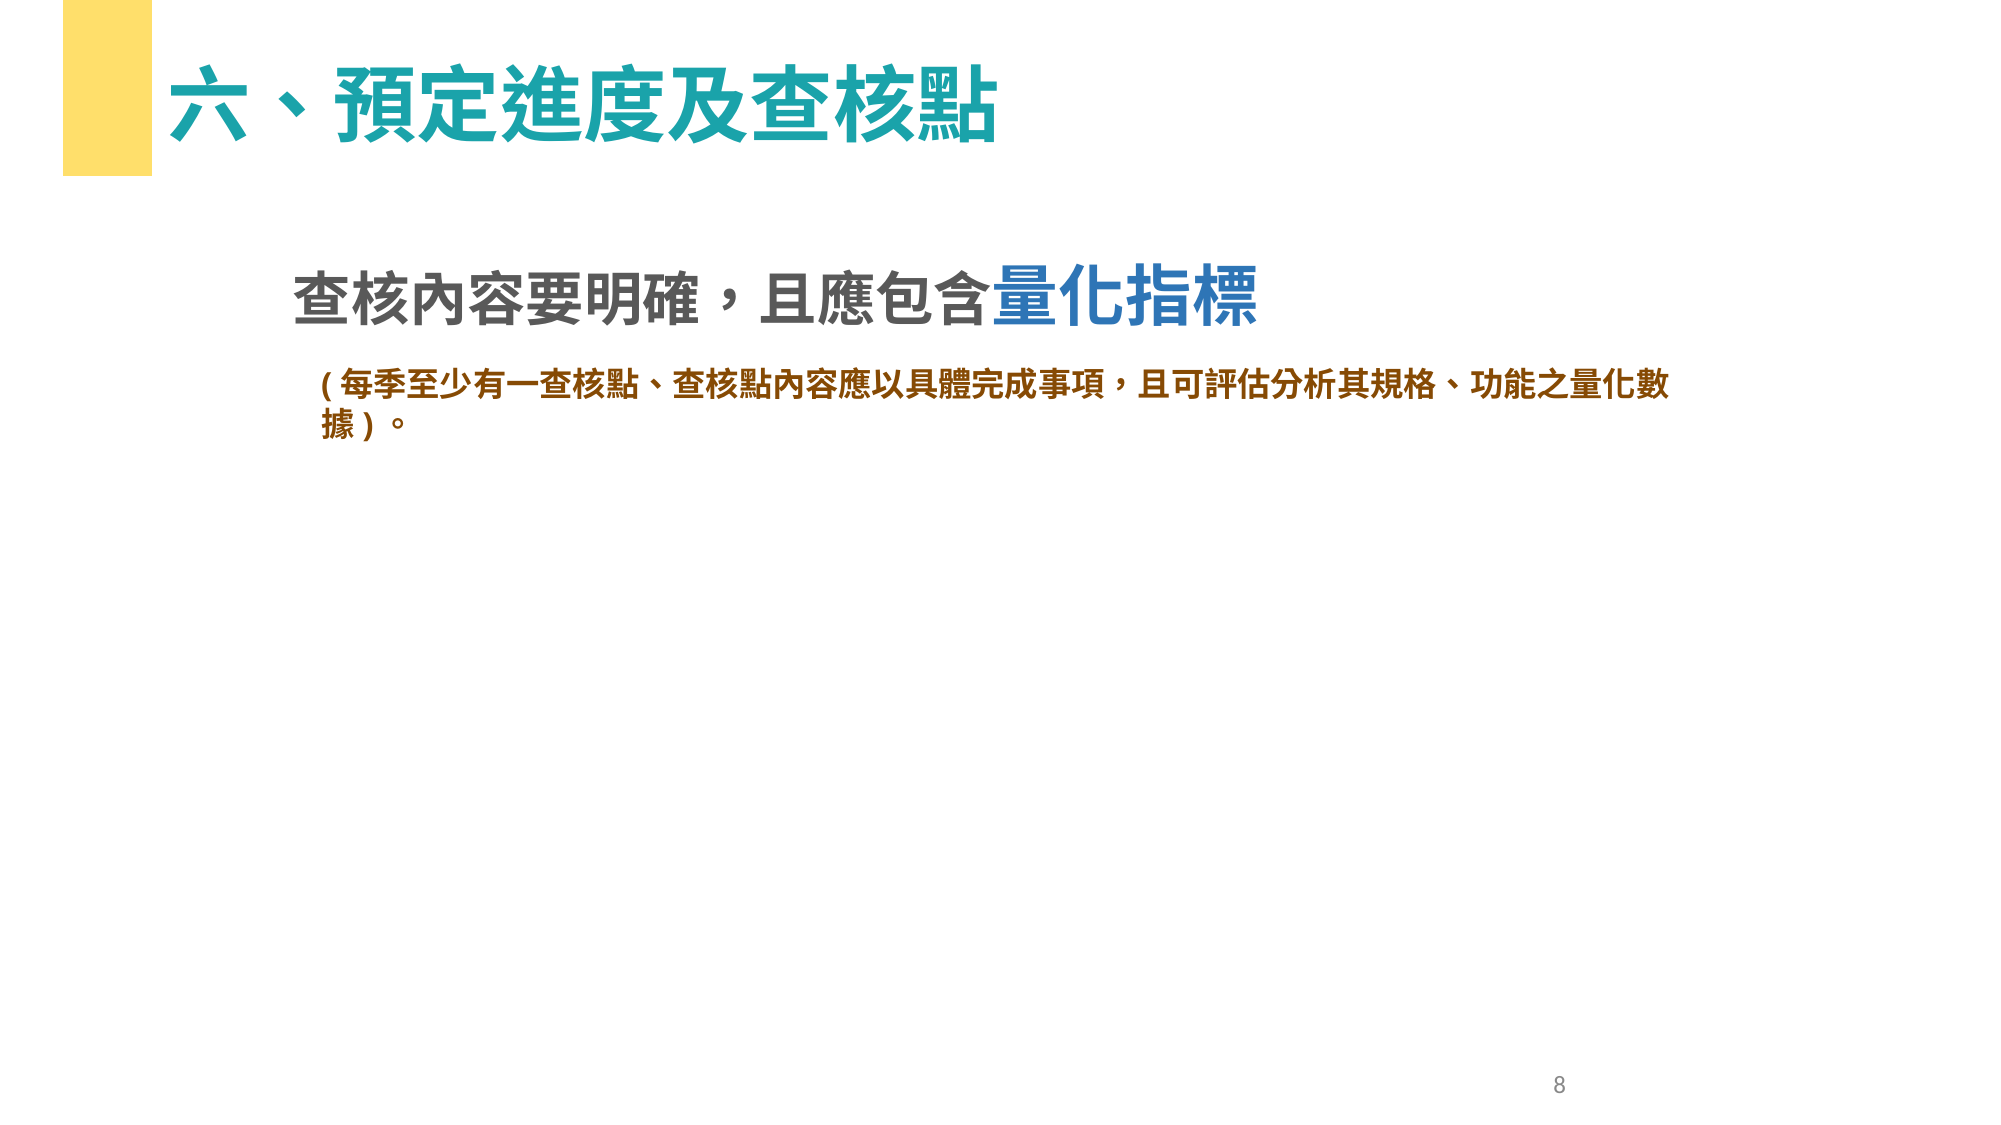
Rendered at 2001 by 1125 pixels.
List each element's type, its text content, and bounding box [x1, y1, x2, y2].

text_box 六、預定進度及查核點 [152, 44, 1378, 232]
text_box (每季至少有一查核點、查核點內容應以具體完成事項，且可評估分析其規格、功能之量化數據)。 [306, 356, 1744, 451]
text_box 8 [1538, 1053, 1989, 1114]
text_box 查核內容要明確，且應包含量化指標 [232, 245, 1320, 342]
text_box [63, 0, 152, 176]
